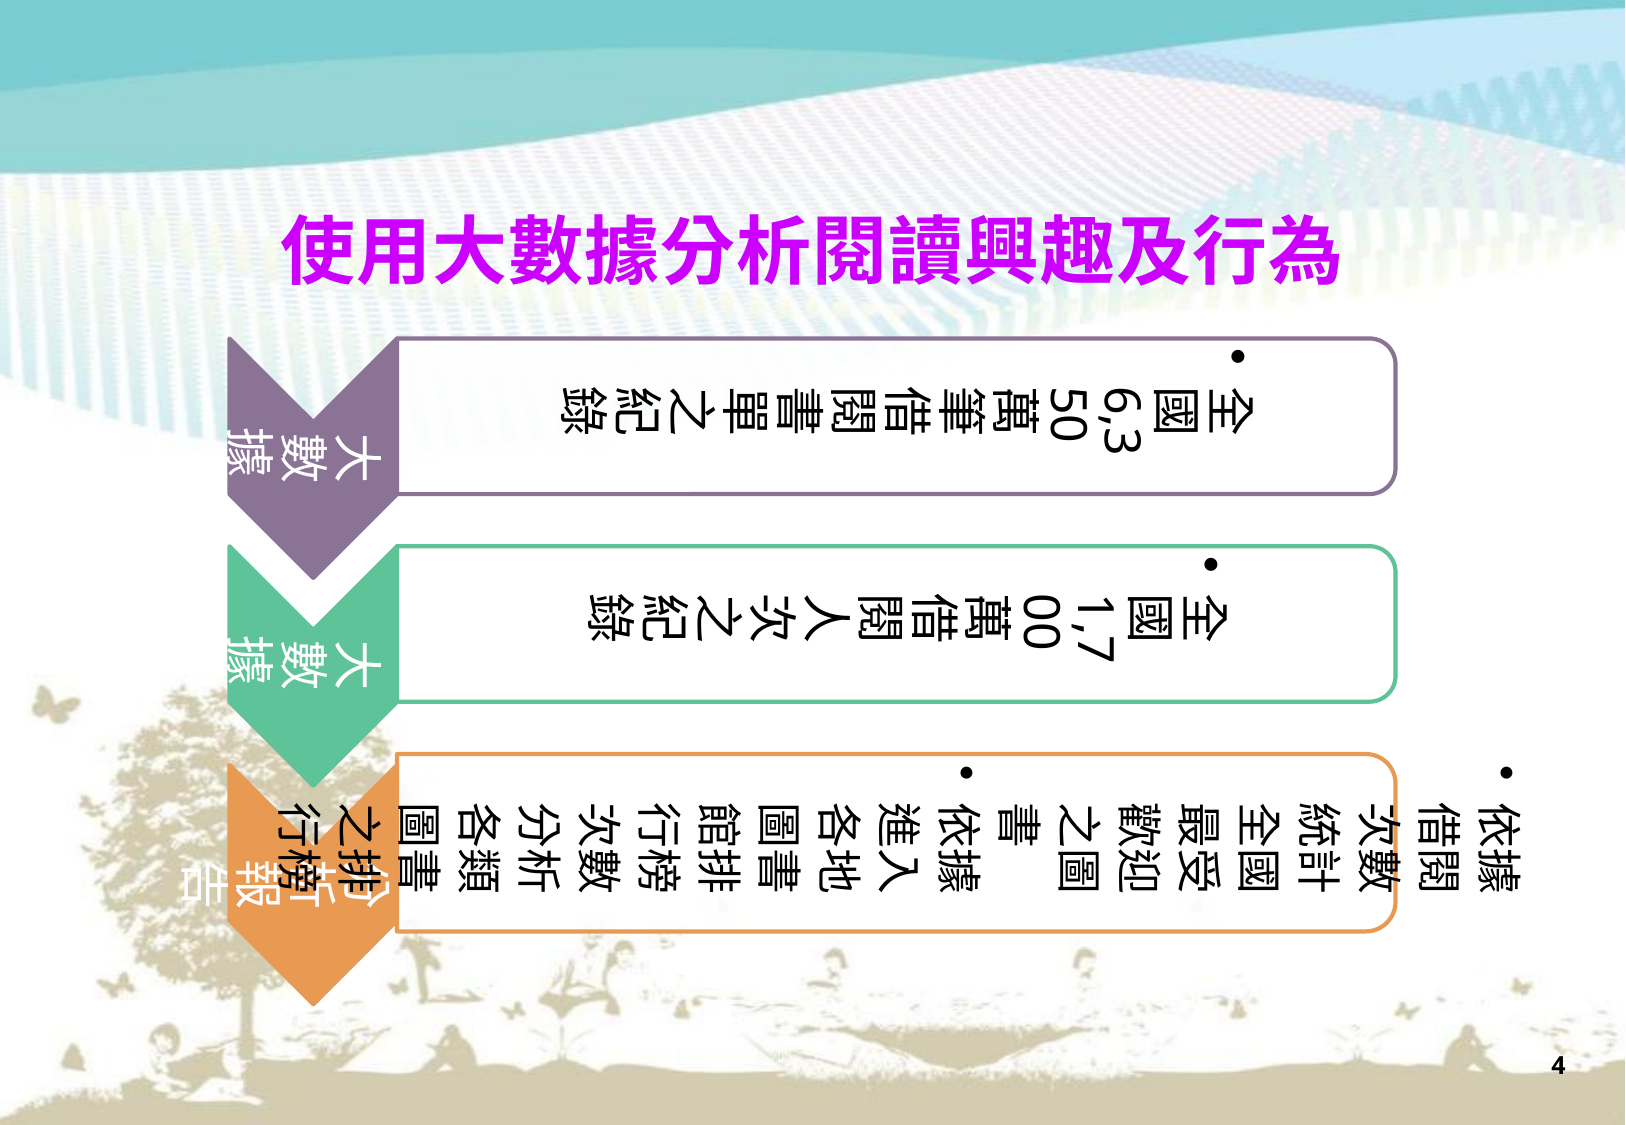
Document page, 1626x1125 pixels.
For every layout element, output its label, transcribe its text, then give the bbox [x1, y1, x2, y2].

text_box 大數據2 [229, 546, 397, 786]
text_box 全國1,700萬借閱人次之紀錄 [397, 546, 1396, 702]
text_box 大數據1 [229, 464, 239, 472]
text_box 使用大數據分析閱讀興趣及行為 [265, 196, 1360, 302]
picture [0, 0, 1625, 1125]
text_box 分析 報告 [229, 764, 397, 1005]
text_box 全國6,350萬筆借閱書單之紀錄 [397, 338, 1396, 495]
text_box 大數據1 [229, 338, 397, 578]
text_box 依據借閱次數統計全國最受歡迎之圖書 依據進入各地圖書館排行榜次數分析各類圖書之排行榜 [397, 754, 1396, 932]
text_box 大數據2 [229, 672, 239, 680]
